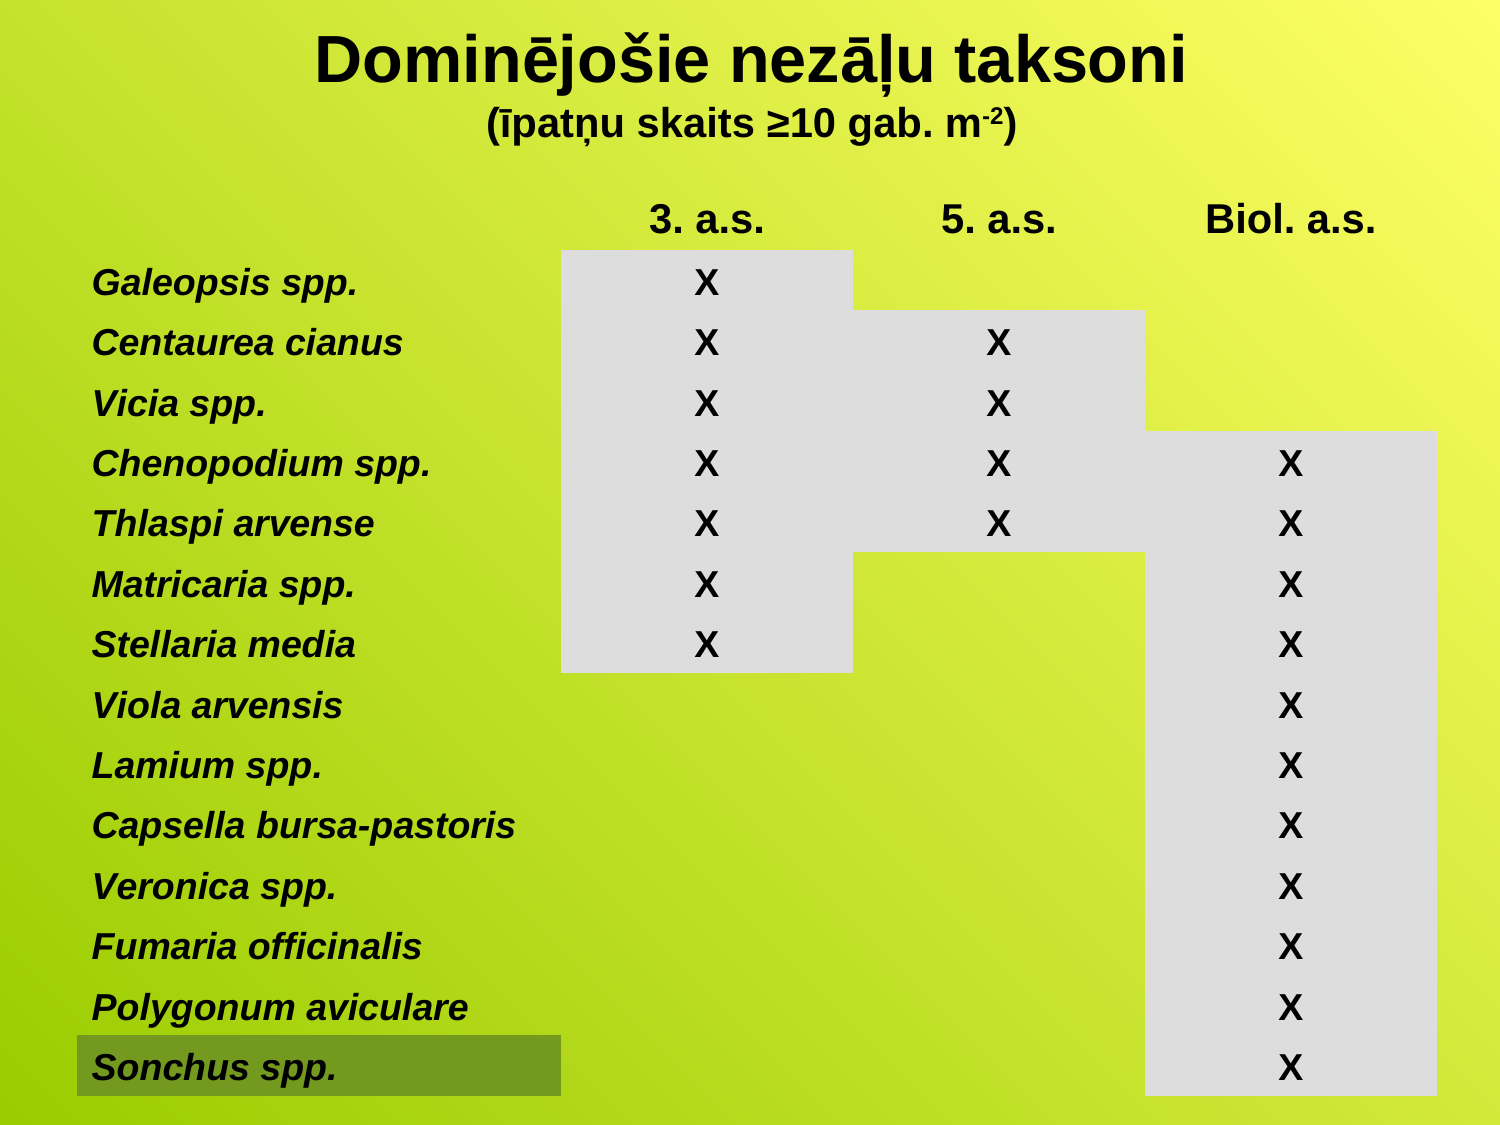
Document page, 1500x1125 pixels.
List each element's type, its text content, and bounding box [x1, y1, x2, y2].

table_cell X [561, 310, 853, 371]
table_cell [561, 733, 853, 794]
table_header 5. a.s. [853, 185, 1145, 250]
table_cell Fumaria officinalis [77, 915, 561, 975]
table_cell [853, 1035, 1145, 1096]
table_cell X [1145, 975, 1437, 1035]
table_cell X [1145, 794, 1437, 854]
table_cell [1145, 310, 1437, 371]
table_cell X [1145, 613, 1437, 673]
table_header Biol. a.s. [1145, 185, 1437, 250]
table_cell Thlaspi arvense [77, 492, 561, 552]
table_header [77, 185, 561, 250]
table_cell Viola arvensis [77, 673, 561, 733]
table_cell [853, 854, 1145, 915]
table_cell X [561, 431, 853, 492]
table_cell [561, 975, 853, 1035]
table_cell X [853, 310, 1145, 371]
table_cell X [1145, 431, 1437, 492]
table_cell Lamium spp. [77, 733, 561, 794]
table_cell Vicia spp. [77, 371, 561, 431]
table_cell X [853, 492, 1145, 552]
table_cell X [561, 552, 853, 613]
table_cell Capsella bursa-pastoris [77, 794, 561, 854]
table_header 3. a.s. [561, 185, 853, 250]
table_cell X [1145, 854, 1437, 915]
table_cell Chenopodium spp. [77, 431, 561, 492]
table_cell X [1145, 552, 1437, 613]
table_cell [561, 794, 853, 854]
table_cell Stellaria media [77, 613, 561, 673]
table_cell X [853, 371, 1145, 431]
table_cell X [1145, 915, 1437, 975]
table_cell Veronica spp. [77, 854, 561, 915]
table_cell Polygonum aviculare [77, 975, 561, 1035]
table_cell X [561, 371, 853, 431]
table_cell [853, 250, 1145, 310]
table_cell X [561, 250, 853, 310]
table_cell X [1145, 1035, 1437, 1096]
table_cell X [1145, 673, 1437, 733]
table_cell X [1145, 733, 1437, 794]
table_cell X [1145, 492, 1437, 552]
table_cell [853, 552, 1145, 613]
table_cell [561, 915, 853, 975]
table_cell [853, 613, 1145, 673]
table_cell Galeopsis spp. [77, 250, 561, 310]
table_cell X [853, 431, 1145, 492]
table_cell [561, 854, 853, 915]
table_cell [853, 673, 1145, 733]
table_cell [1145, 250, 1437, 310]
table_cell X [561, 613, 853, 673]
table_cell [561, 1035, 853, 1096]
title Dominējošie nezāļu taksoni (īpatņu skaits ≥10 gab. m-2) [76, 0, 1427, 161]
table_cell [853, 794, 1145, 854]
table_cell Matricaria spp. [77, 552, 561, 613]
table_cell [561, 673, 853, 733]
table_cell [1145, 371, 1437, 431]
table_cell [853, 975, 1145, 1035]
table_cell Centaurea cianus [77, 310, 561, 371]
table_cell [853, 915, 1145, 975]
table_cell X [561, 492, 853, 552]
table_cell Sonchus spp. [77, 1035, 561, 1096]
table_cell [853, 733, 1145, 794]
